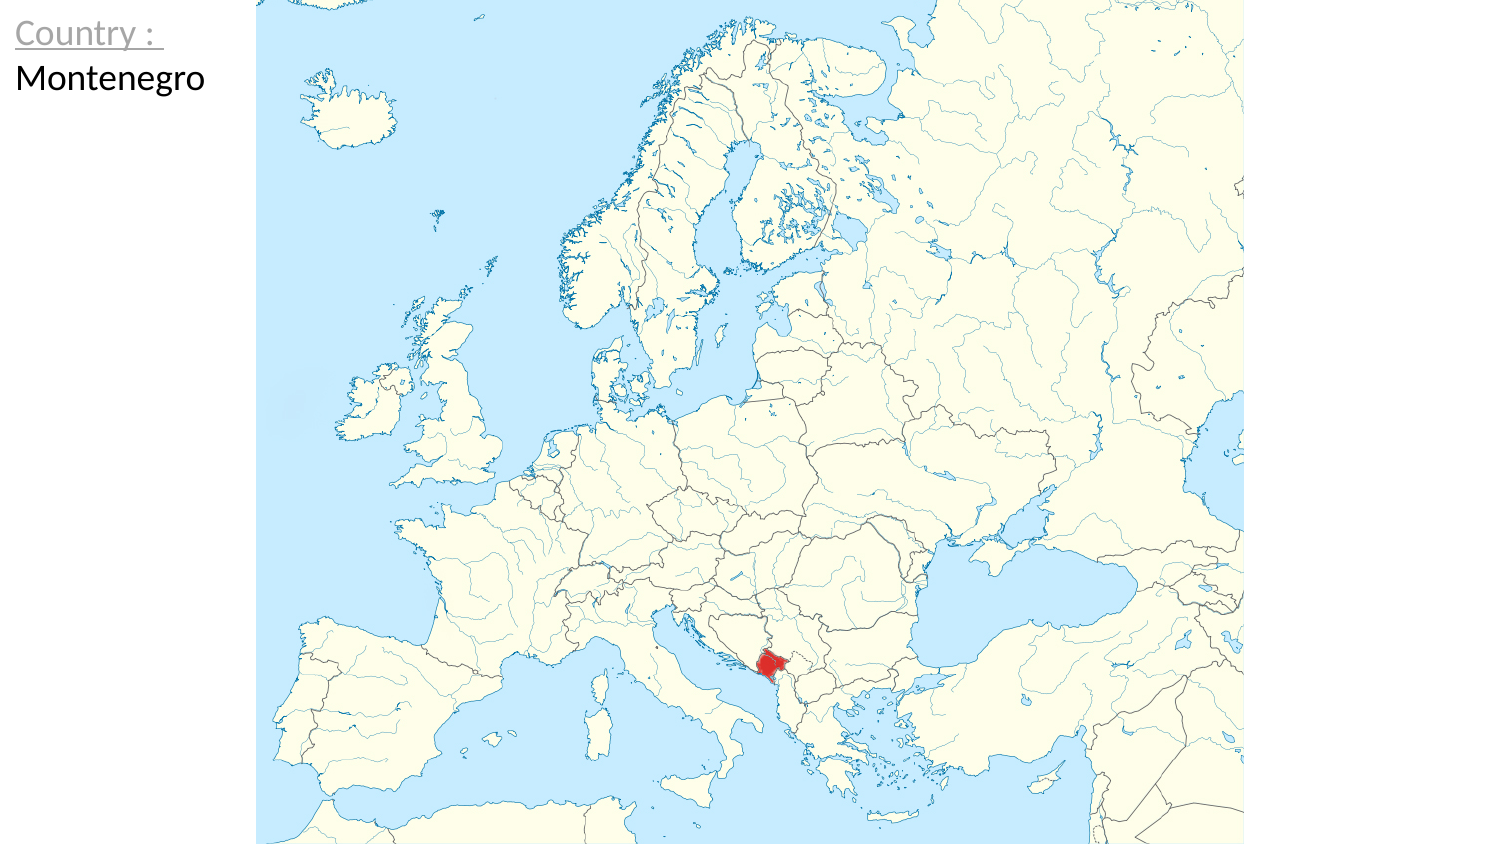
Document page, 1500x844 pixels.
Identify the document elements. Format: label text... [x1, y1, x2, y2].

picture [256, 0, 1244, 844]
text_box Country : Montenegro [0, 0, 256, 295]
